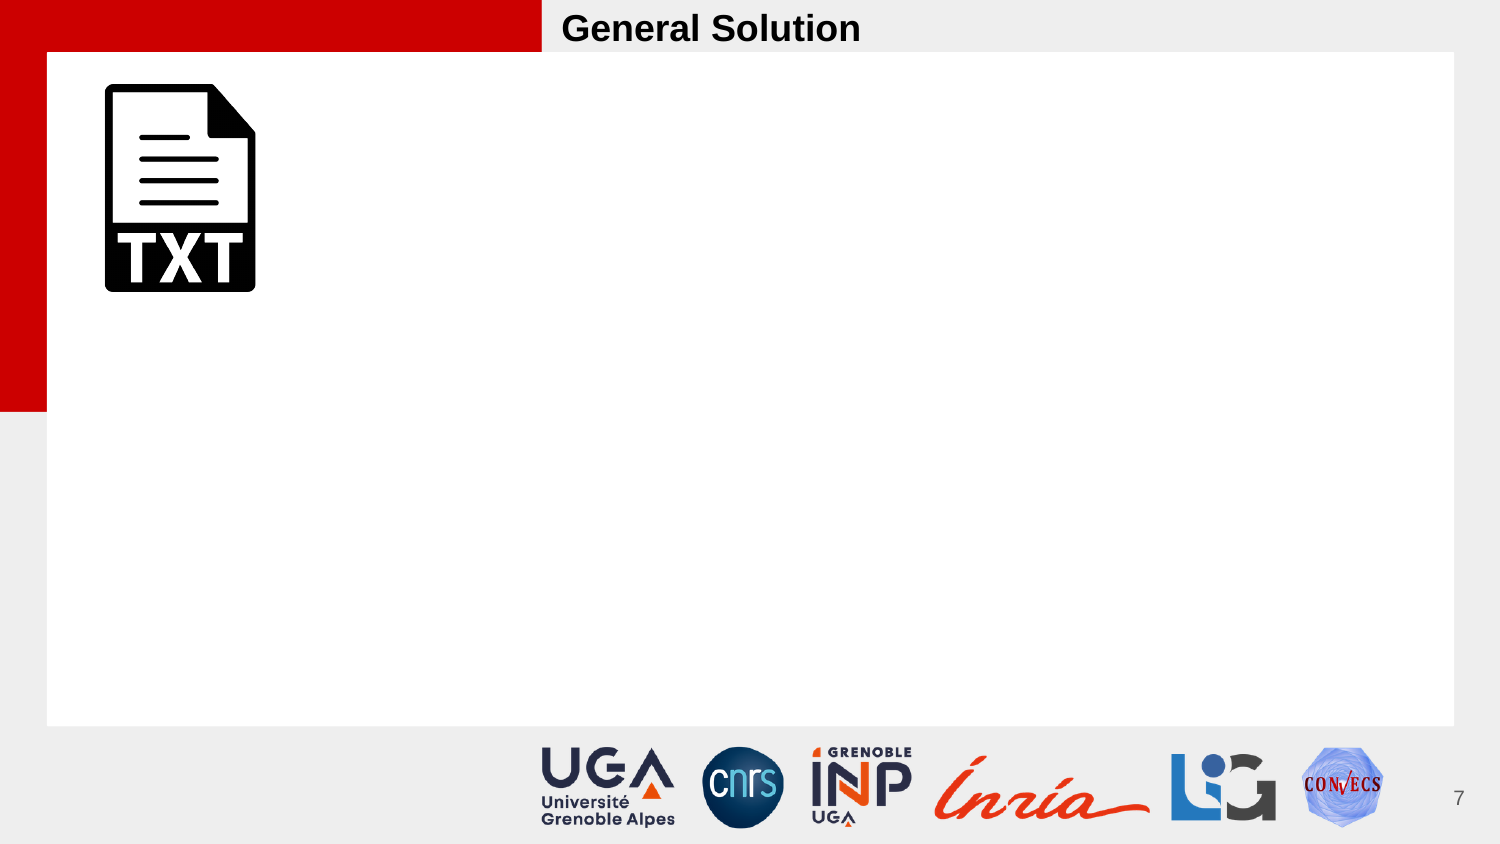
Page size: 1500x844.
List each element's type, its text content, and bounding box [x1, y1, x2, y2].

picture [0, 0, 1500, 844]
slide_number <numéro> [1389, 764, 1480, 830]
text_box General Solution [546, 0, 1441, 55]
